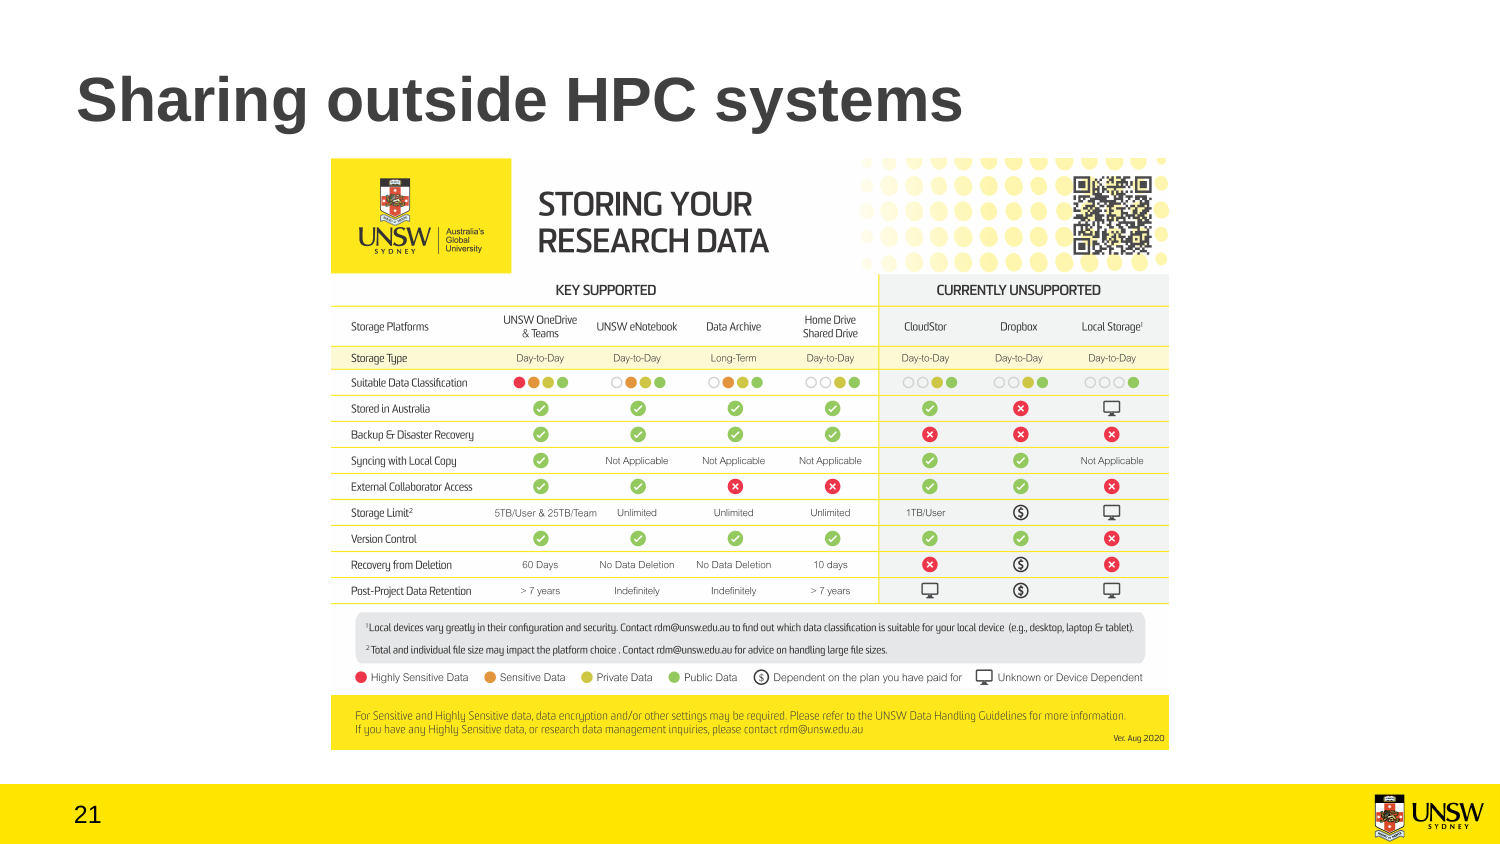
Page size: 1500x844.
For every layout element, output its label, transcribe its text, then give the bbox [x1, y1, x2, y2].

title Sharing outside HPC systems [76, 59, 1427, 136]
text_box <number> [59, 791, 219, 839]
picture [331, 158, 1169, 750]
picture [0, 784, 1500, 844]
